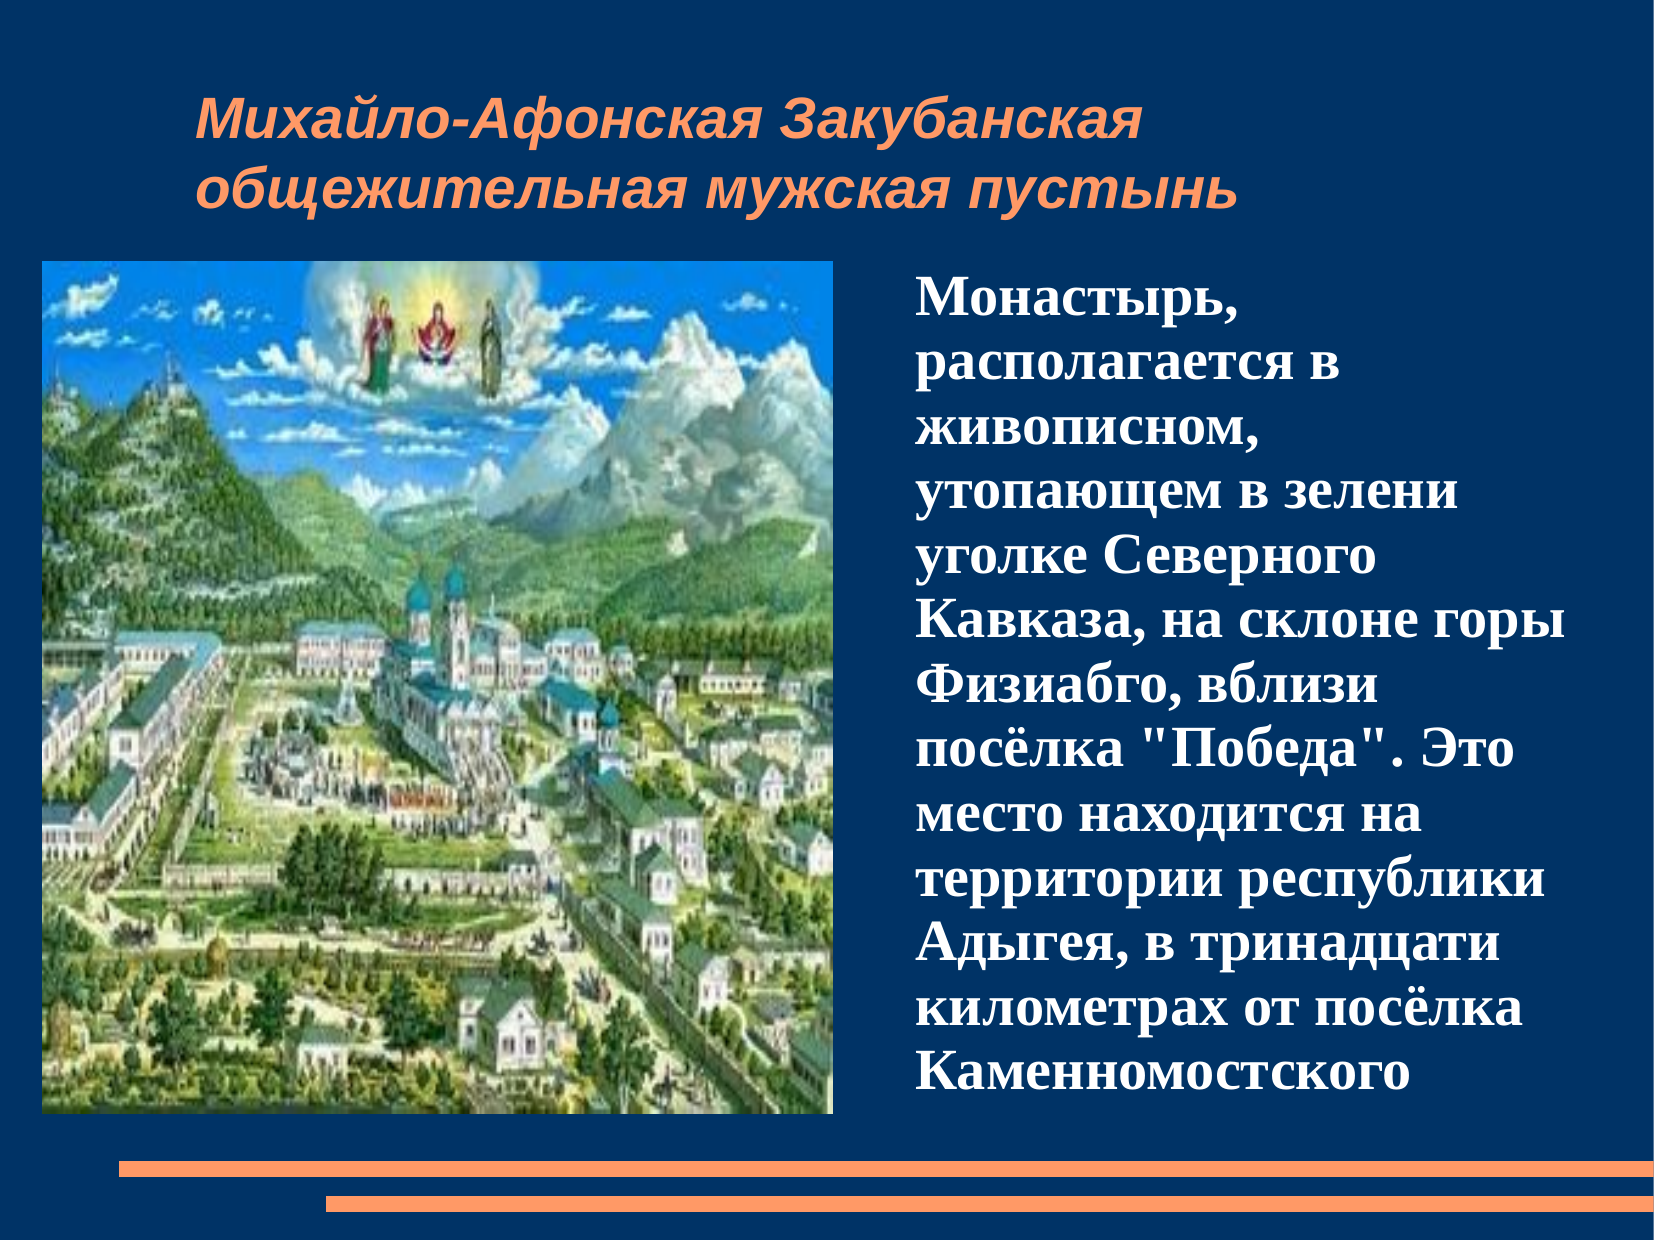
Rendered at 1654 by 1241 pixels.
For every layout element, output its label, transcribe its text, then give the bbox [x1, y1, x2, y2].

picture [42, 261, 833, 1114]
text_box Монастырь, располагается в живописном, утопающем в зелени уголке Северного Кавказа, на склоне горы Физиабго, вблизи посёлка "Победа". Это место находится на территории республики Адыгея, в тринадцати километрах от посёлка Каменномостского [900, 255, 1589, 1126]
title Михайло-Афонская Закубанская общежительная мужская пустынь [121, 46, 1534, 254]
